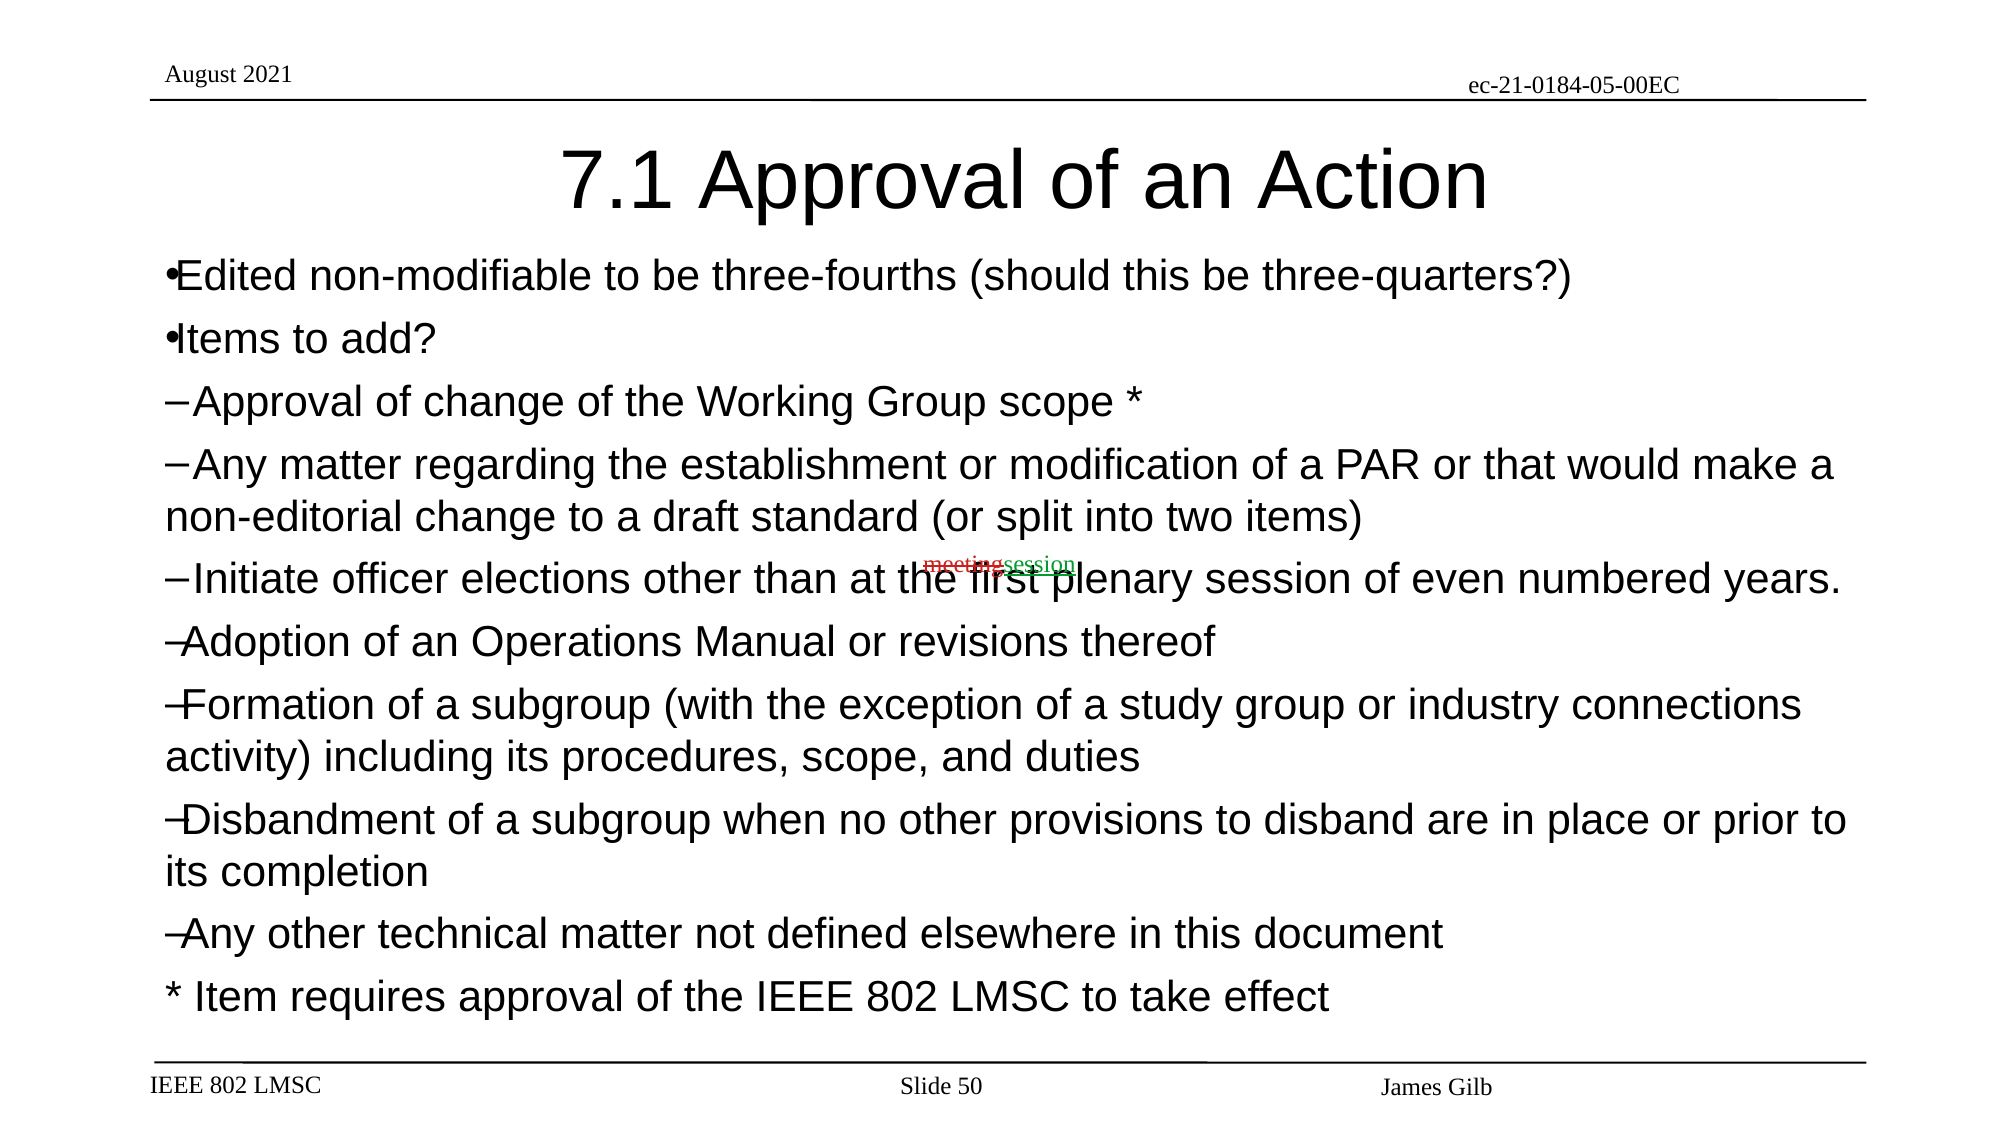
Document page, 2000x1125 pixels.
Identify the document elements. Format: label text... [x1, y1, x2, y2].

title 7.1 Approval of an Action [149, 112, 1900, 238]
text_box meetingsession [908, 540, 1091, 586]
list Edited non-modifiable to be three-fourths (should this be three-quarters?) Items to add? Approval of change of the Working Group scope * Any matter regarding the establishment or modification of a PAR or that would make a non-editorial change to a draft standard (or split into two items) Initiate officer elections other than at the first plenary session of even numbered years. Adoption of an Operations Manual or revisions thereof Formation of a subgroup (with the exception of a study group or industry connections activity) including its procedures, scope, and duties Disbandment of a subgroup when no other provisions to disband are in place or prior to its completion Any other technical matter not defined elsewhere in this document * Item requires approval of the IEEE 802 LMSC to take effect [150, 239, 1900, 1051]
text_box Slide [799, 1069, 1083, 1108]
